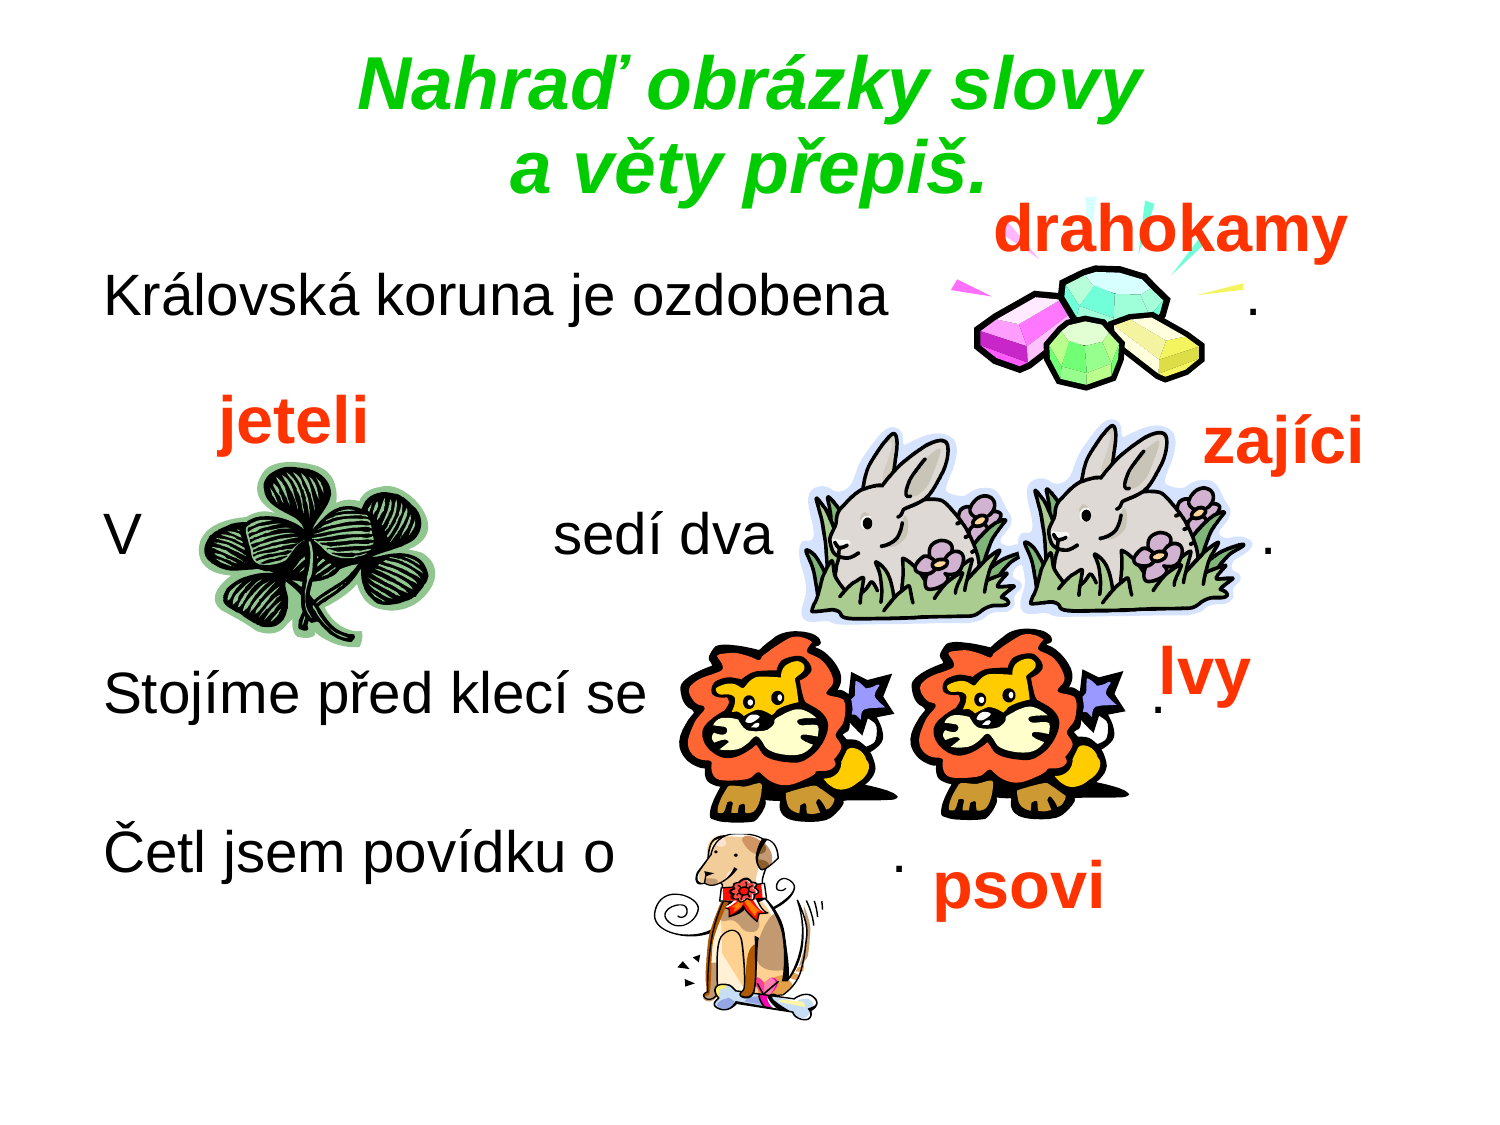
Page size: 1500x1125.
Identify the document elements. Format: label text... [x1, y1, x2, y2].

text_box jeteli [203, 375, 568, 466]
picture [197, 460, 438, 650]
picture [679, 631, 898, 823]
text_box psovi [917, 840, 1277, 931]
text_box lvy [1144, 626, 1414, 717]
list Královská koruna je ozdobena . V sedí dva . Stojíme před klecí se . Četl jsem povídku o . [88, 255, 1388, 1125]
text_box drahokamy [978, 183, 1381, 274]
picture [796, 415, 1256, 821]
picture [653, 833, 826, 1023]
text_box zajíci [1187, 395, 1500, 486]
picture [950, 196, 1244, 391]
title Nahraď obrázky slovy a věty přepiš. [112, 27, 1388, 224]
